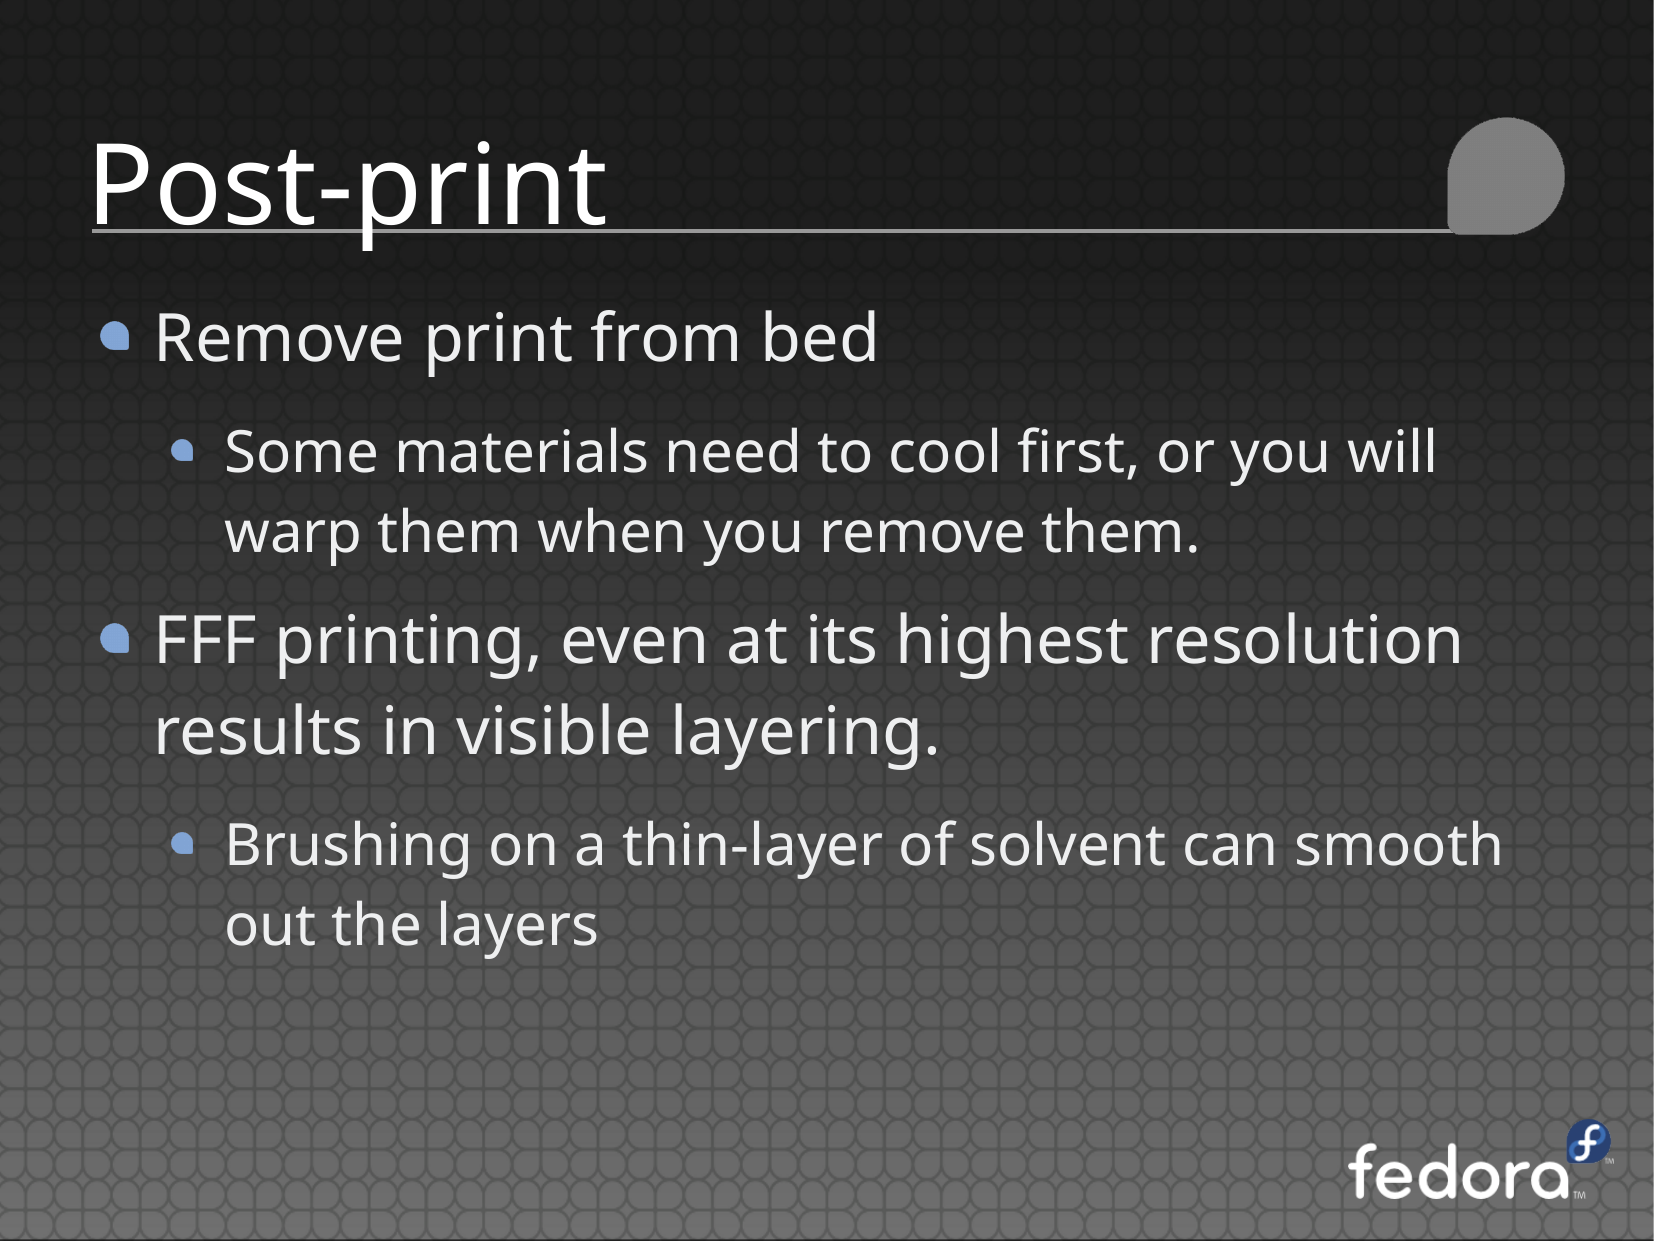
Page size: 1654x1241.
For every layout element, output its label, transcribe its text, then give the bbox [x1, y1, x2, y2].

list Remove print from bed Some materials need to cool first, or you will warp them when you remove them. FFF printing, even at its highest resolution results in visible layering. Brushing on a thin-layer of solvent can smooth out the layers [82, 290, 1571, 1010]
picture [0, 0, 1654, 1241]
title Post-print [86, 112, 1576, 249]
